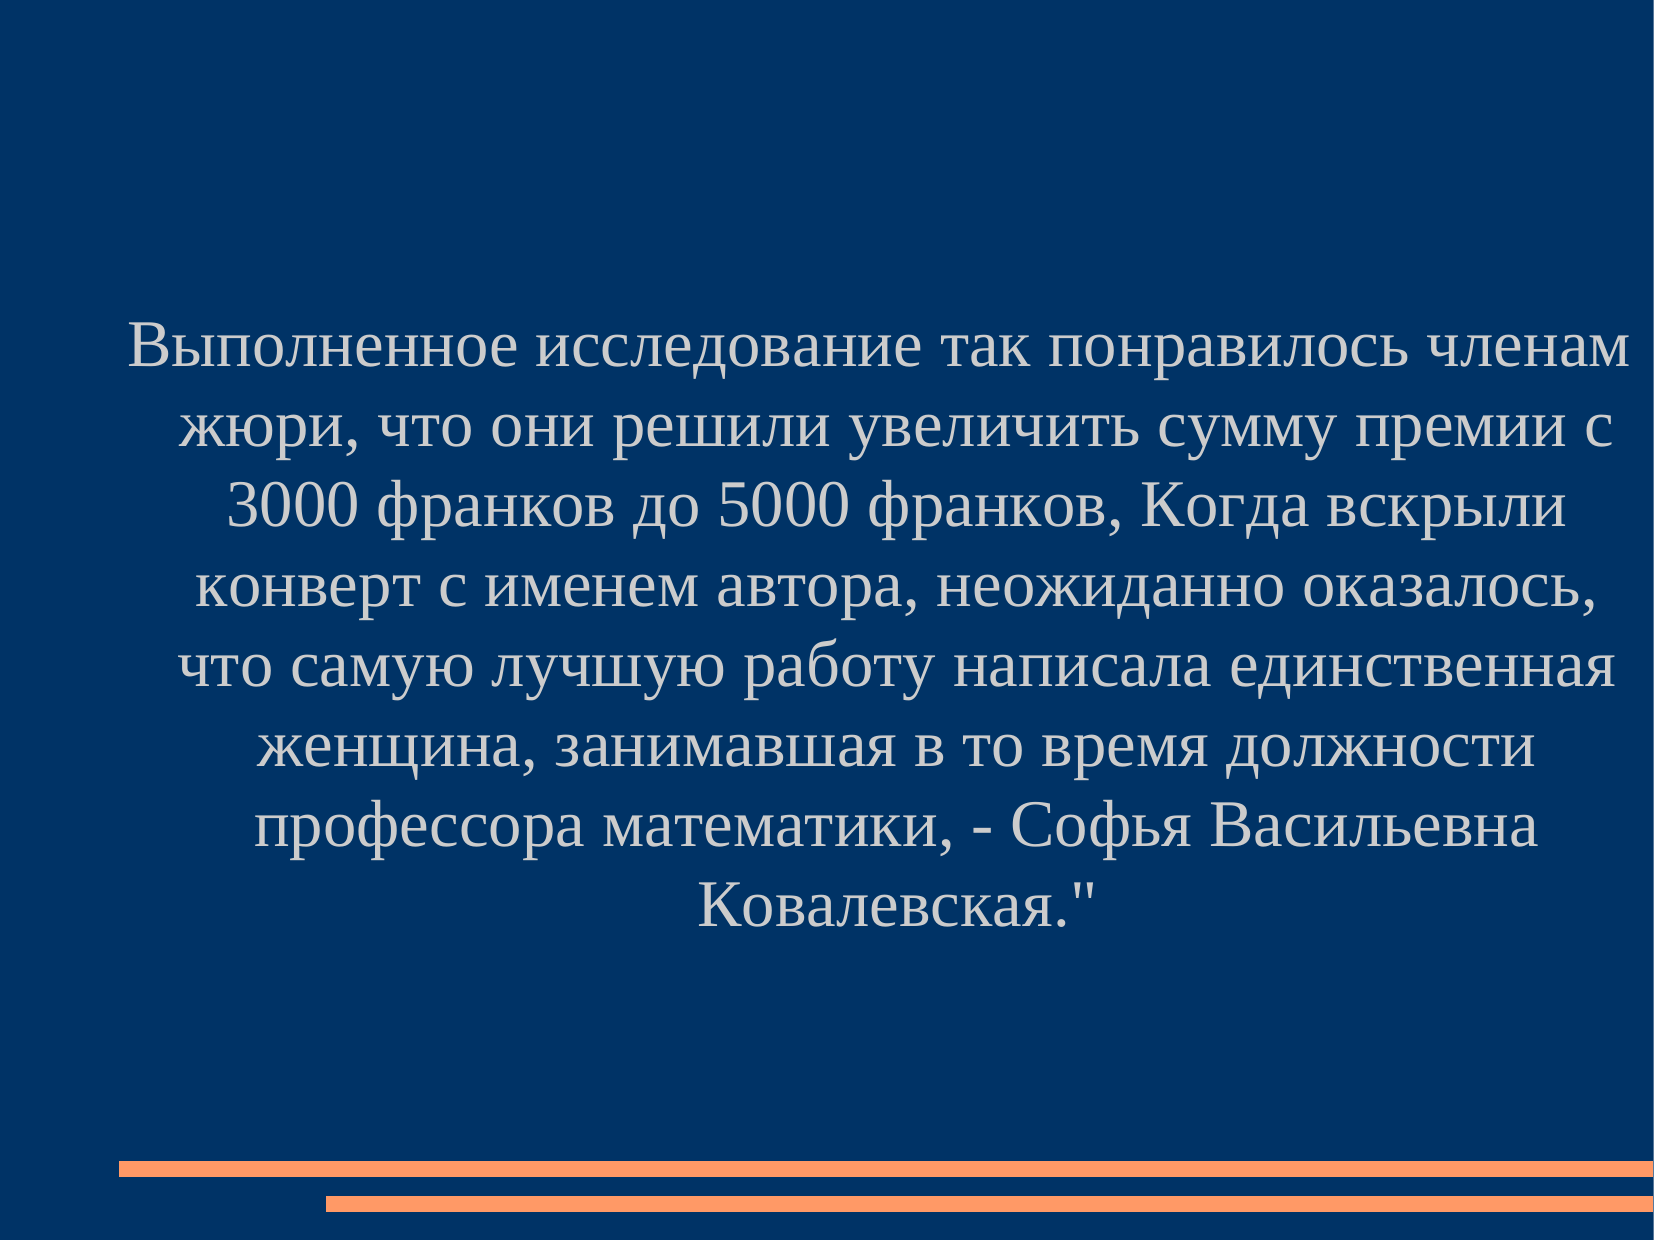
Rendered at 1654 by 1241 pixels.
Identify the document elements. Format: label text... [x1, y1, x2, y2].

subtitle Выполненное исследование так понравилось членам жюри, что они решили увеличить сумму премии с 3000 франков до 5000 франков, Когда вскрыли конверт с именем автора, неожиданно оказалось, что самую лучшую работу написала единственная женщина, занимавшая в то время должности профессора математики, - Софья Васильевна Ковалевская." [0, 0, 1654, 1241]
